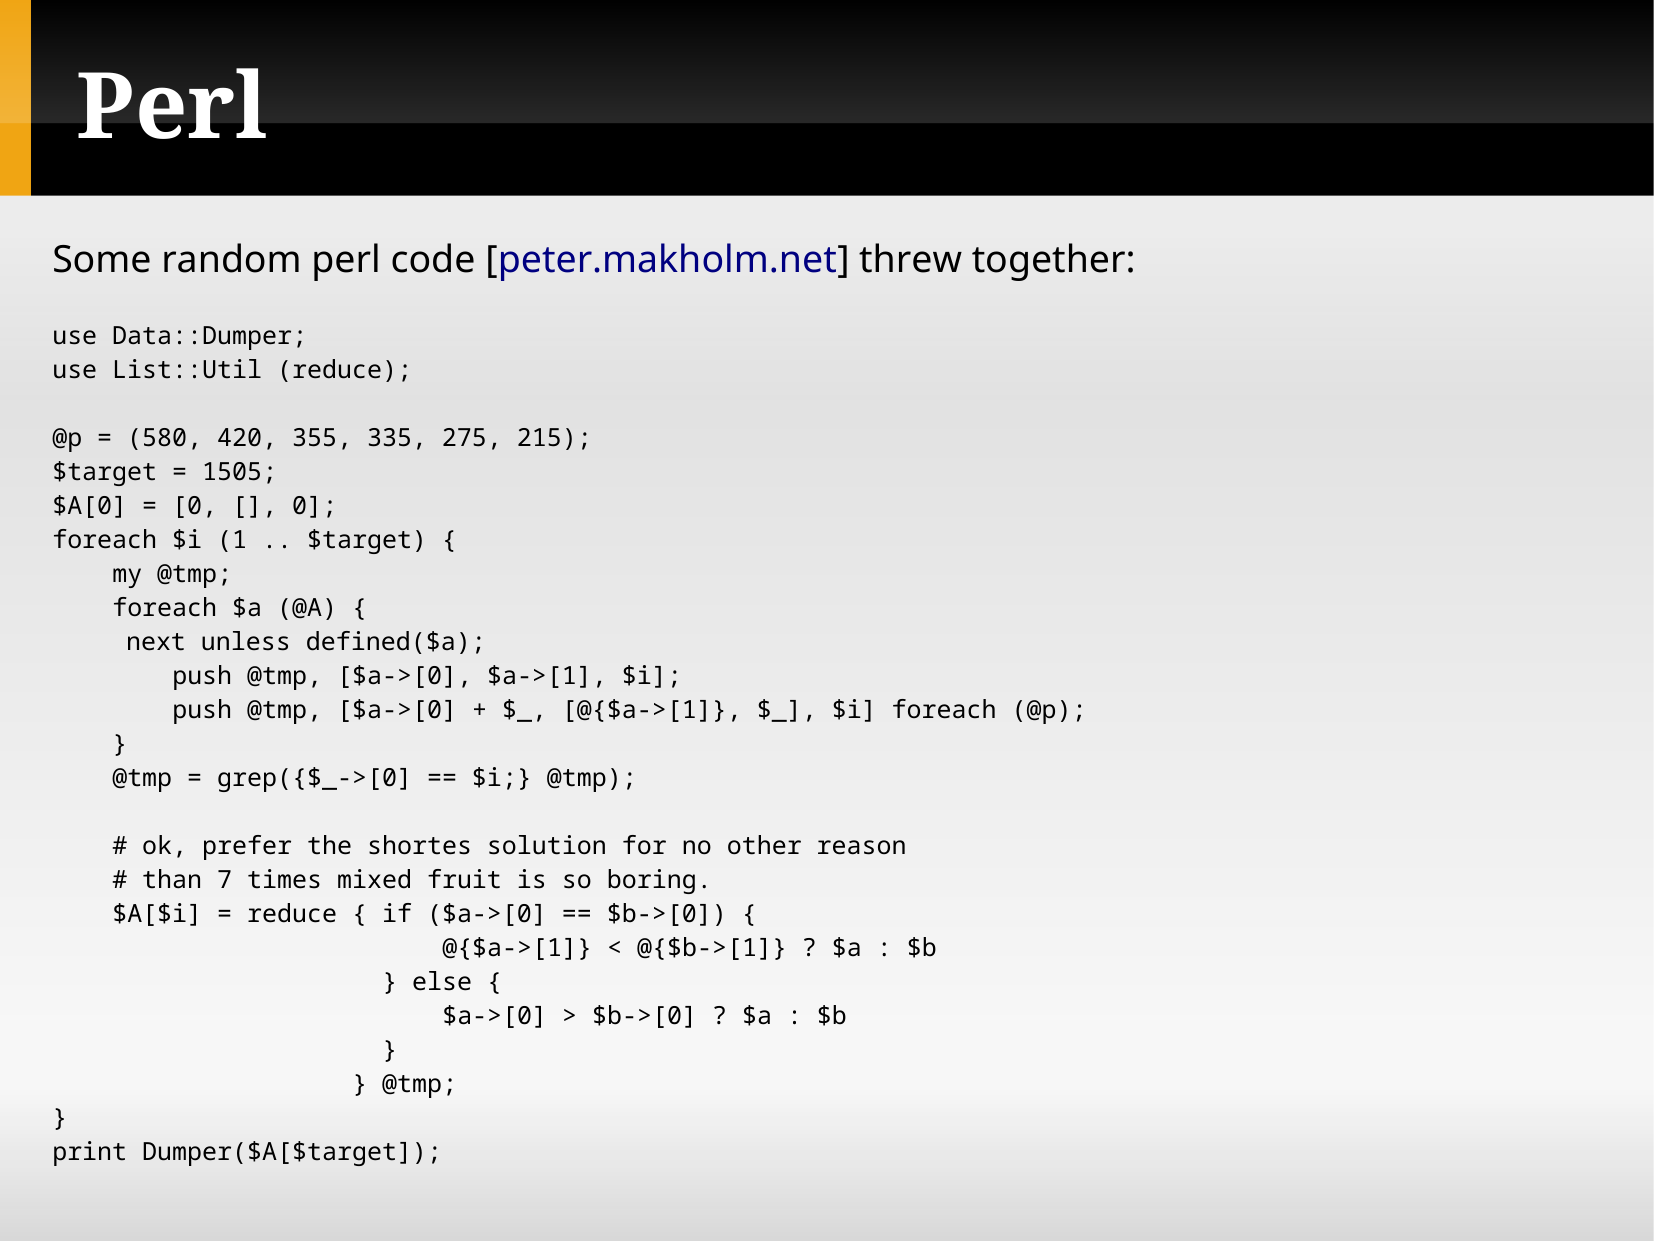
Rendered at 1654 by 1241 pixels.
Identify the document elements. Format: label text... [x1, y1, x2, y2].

picture [0, 0, 1654, 1241]
title Perl [76, 0, 1565, 208]
text_box Some random perl code [peter.makholm.net] threw together: use Data::Dumper; use List::Util (reduce); @p = (580, 420, 355, 335, 275, 215); $target = 1505; $A[0] = [0, [], 0]; foreach $i (1 .. $target) { my @tmp; foreach $a (@A) { next unless defined($a); push @tmp, [$a->[0], $a->[1], $i]; push @tmp, [$a->[0] + $_, [@{$a->[1]}, $_], $i] foreach (@p); } @tmp = grep({$_->[0] == $i;} @tmp); # ok, prefer the shortes solution for no other reason # than 7 times mixed fruit is so boring. $A[$i] = reduce { if ($a->[0] == $b->[0]) { @{$a->[1]} < @{$b->[1]} ? $a : $b } else { $a->[0] > $b->[0] ? $a : $b } } @tmp; } print Dumper($A[$target]); [37, 225, 1103, 1230]
